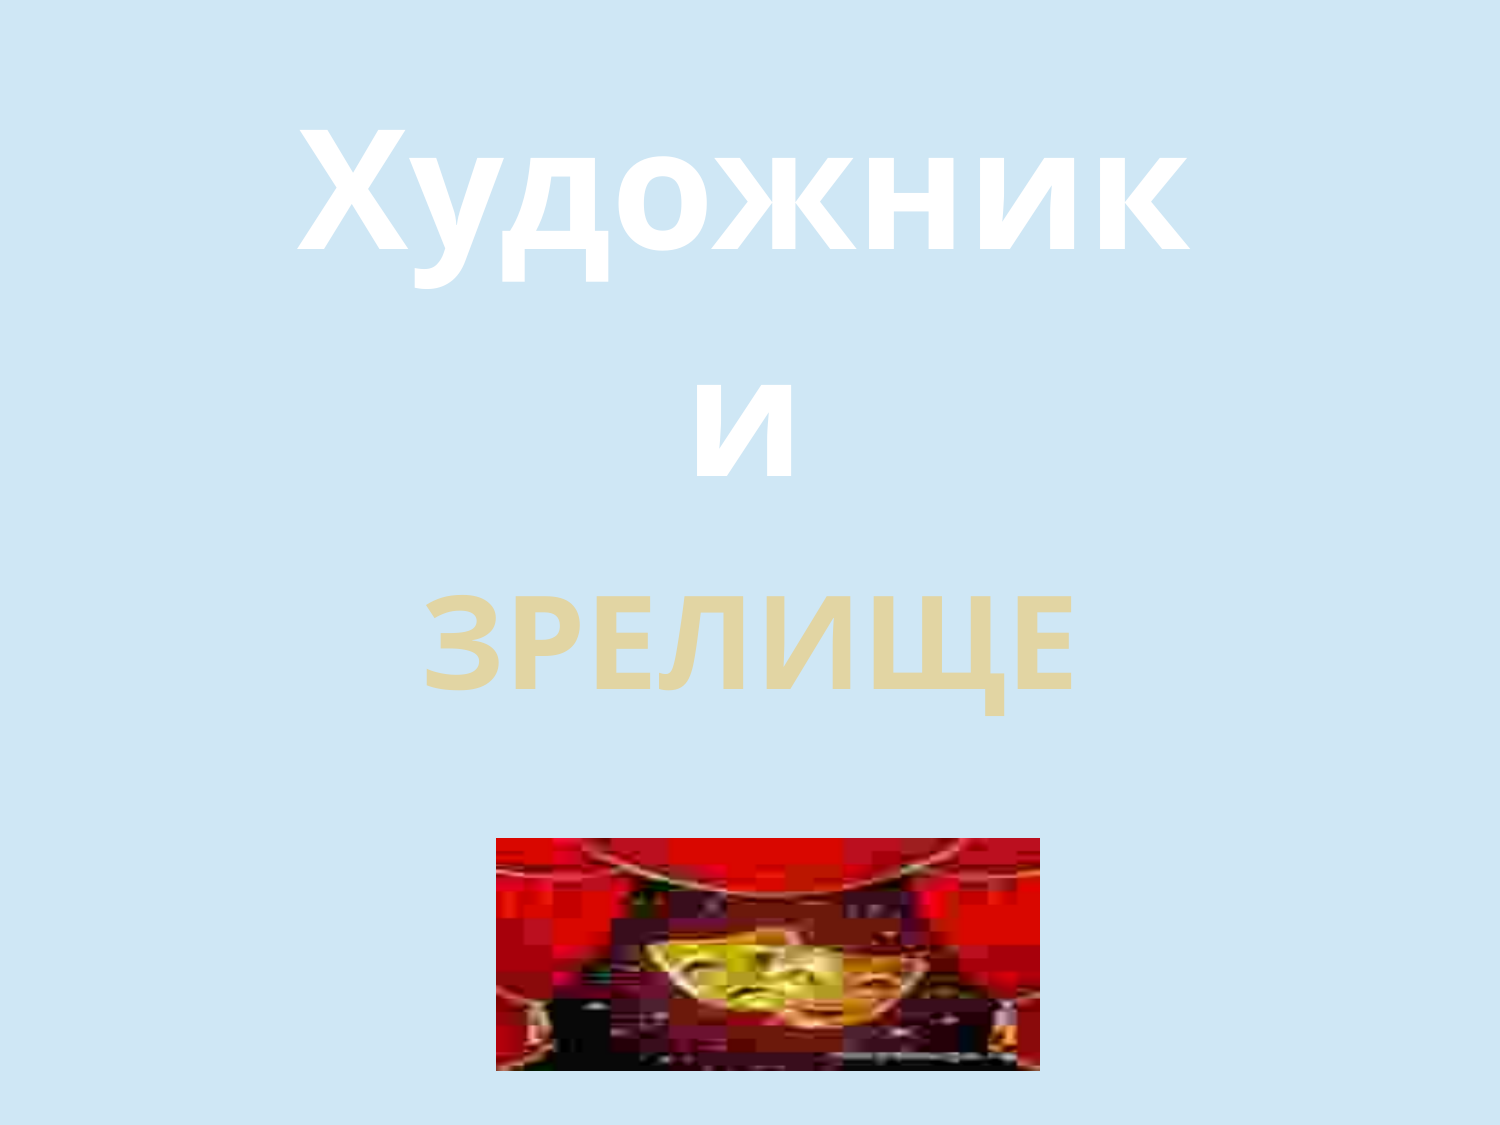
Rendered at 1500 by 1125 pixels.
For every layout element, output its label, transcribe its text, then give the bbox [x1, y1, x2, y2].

title Художник и [69, 66, 1420, 525]
picture [496, 838, 1040, 1071]
subtitle ЗРЕЛИЩЕ [225, 408, 1275, 740]
